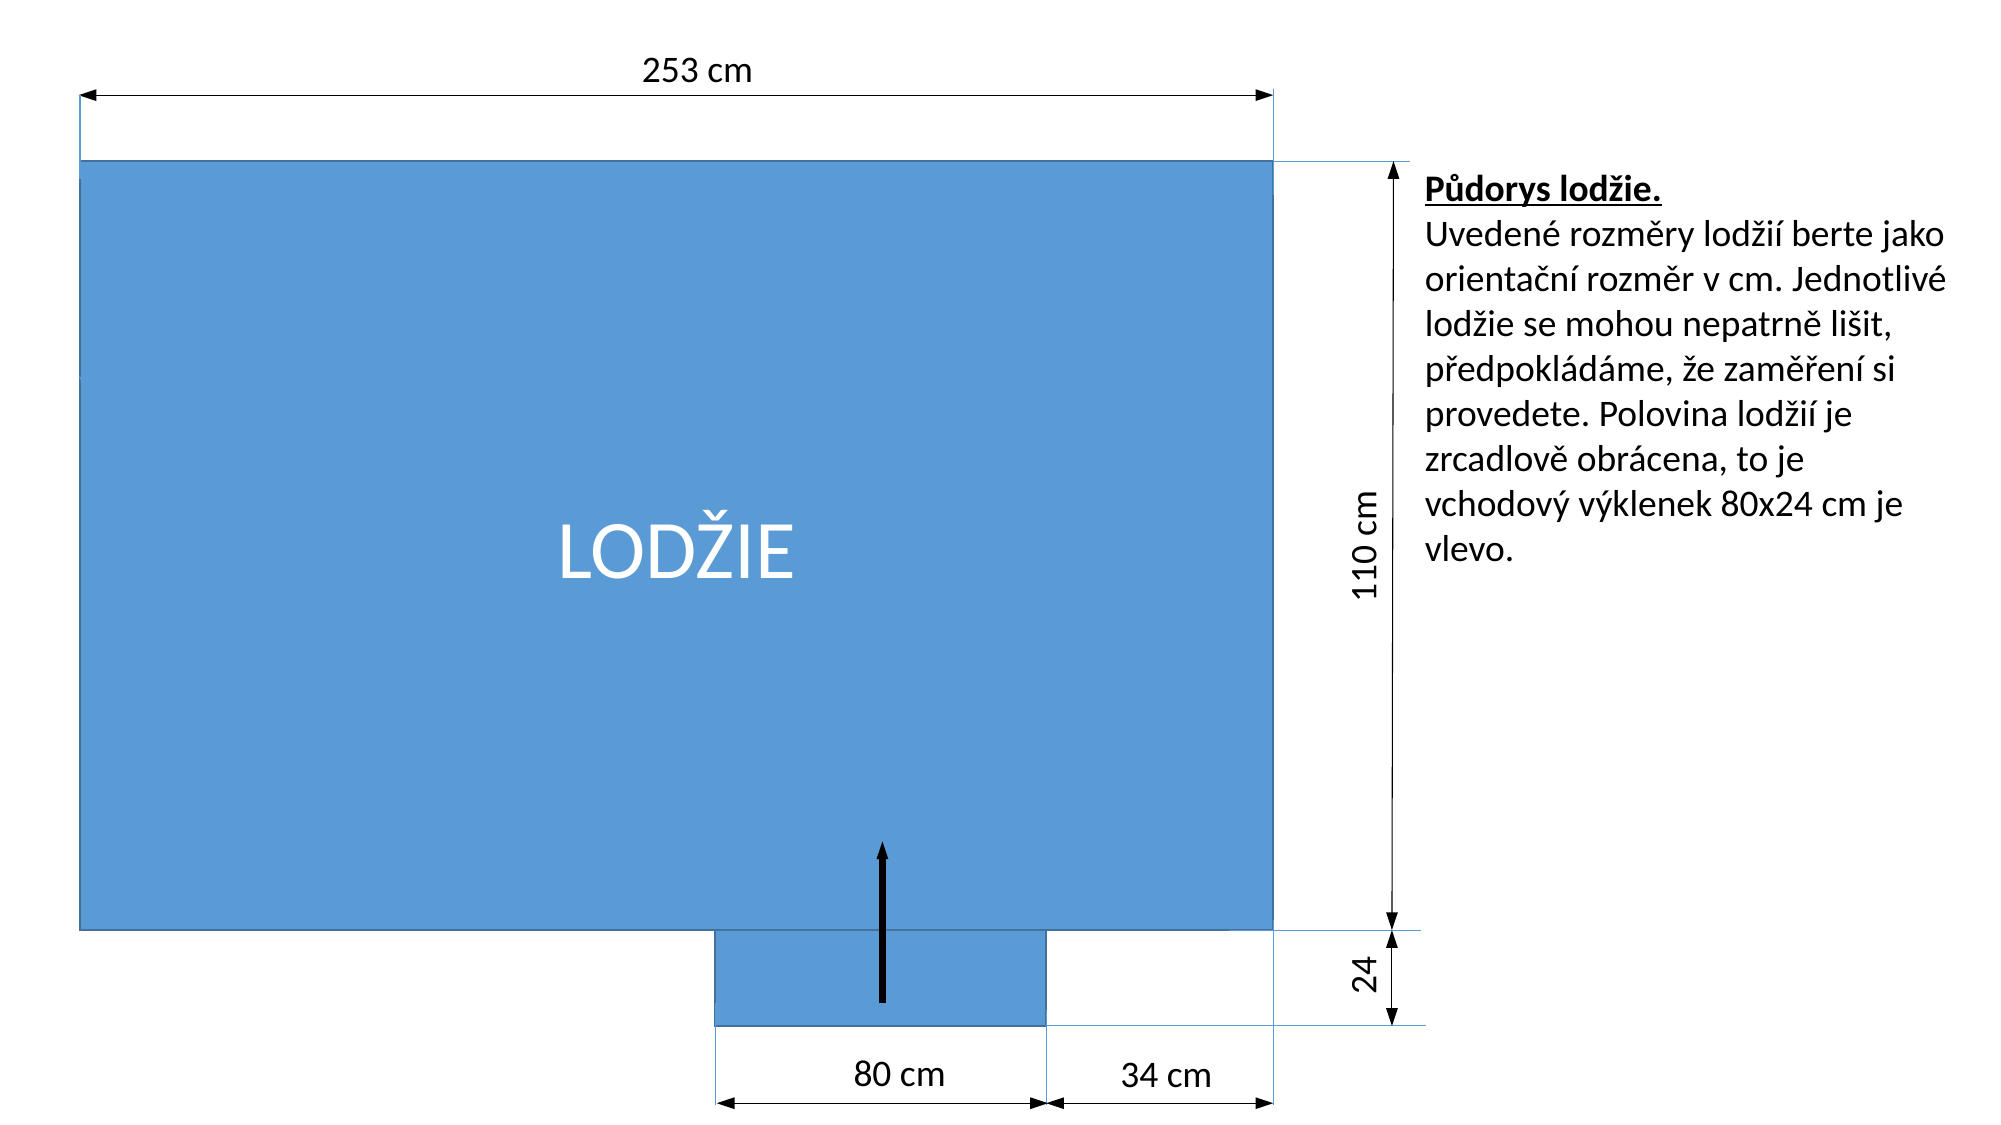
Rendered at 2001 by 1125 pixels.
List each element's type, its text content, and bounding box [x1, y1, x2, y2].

text_box 24 [1331, 940, 1392, 1010]
text_box 110 cm [1331, 474, 1392, 618]
text_box 80 cm [838, 1041, 963, 1102]
text_box 253 cm [626, 37, 804, 99]
text_box 34 cm [1105, 1042, 1230, 1103]
text_box [715, 930, 1046, 1026]
text_box LODŽIE [80, 161, 1273, 930]
text_box Půdorys lodžie. Uvedené rozměry lodžií berte jako orientační rozměr v cm. Jednotlivé lodžie se mohou nepatrně lišit, předpokládáme, že zaměření si provedete. Polovina lodžií je zrcadlově obrácena, to je vchodový výklenek 80x24 cm je vlevo. [1409, 156, 1965, 581]
